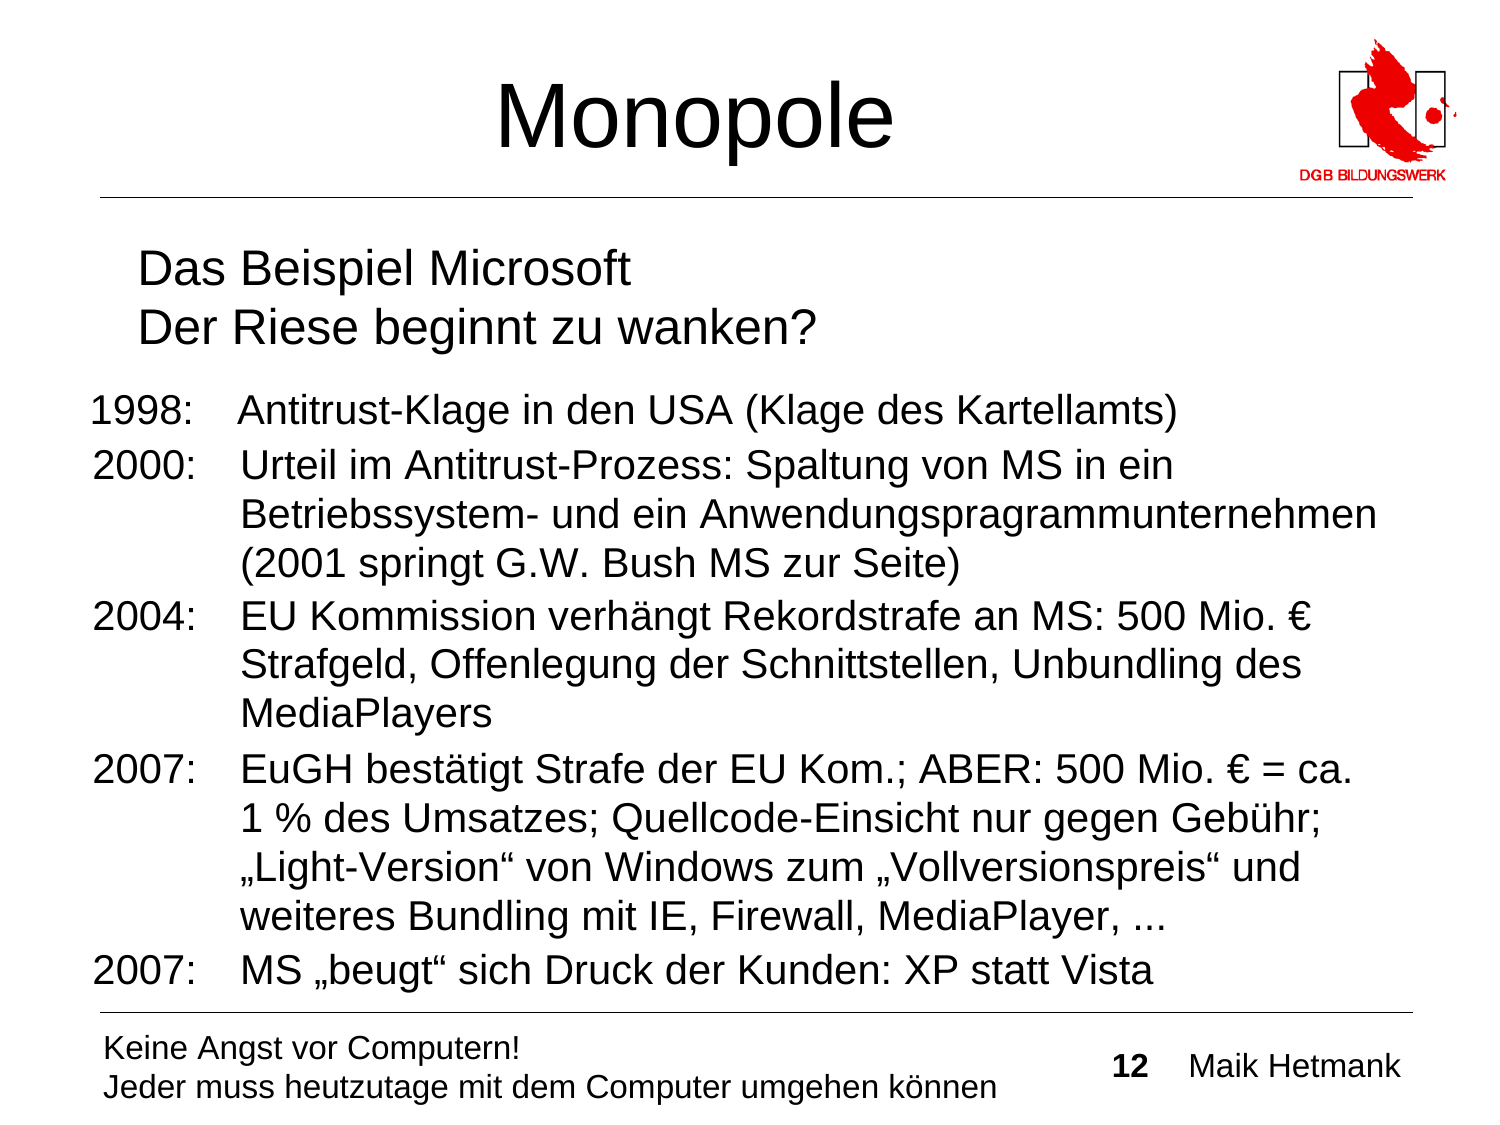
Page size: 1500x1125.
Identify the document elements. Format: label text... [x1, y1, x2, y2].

text_box 1998: Antitrust-Klage in den USA (Klage des Kartellamts) [89, 384, 1407, 446]
picture [1299, 37, 1457, 181]
text_box 2000: Urteil im Antitrust-Prozess: Spaltung von MS in ein Betriebssystem- und ein Anwendungspragrammunternehmen (2001 springt G.W. Bush MS zur Seite) [92, 439, 1410, 584]
text_box 2004: EU Kommission verhängt Rekordstrafe an MS: 500 Mio. € Strafgeld, Offenlegung der Schnittstellen, Unbundling des MediaPlayers [92, 590, 1413, 735]
text_box Der Riese beginnt zu wanken? [137, 295, 1315, 359]
text_box 2007: EuGH bestätigt Strafe der EU Kom.; ABER: 500 Mio. € = ca. 1 % des Umsatzes; Quellcode-Einsicht nur gegen Gebühr; „Light-Version“ von Windows zum „Vollversionspreis“ und weiteres Bundling mit IE, Firewall, MediaPlayer, ... [92, 743, 1413, 937]
text_box Das Beispiel Microsoft [137, 236, 765, 295]
title Monopole [87, 49, 1305, 175]
text_box 2007: MS „beugt“ sich Druck der Kunden: XP statt Vista [92, 944, 1413, 991]
